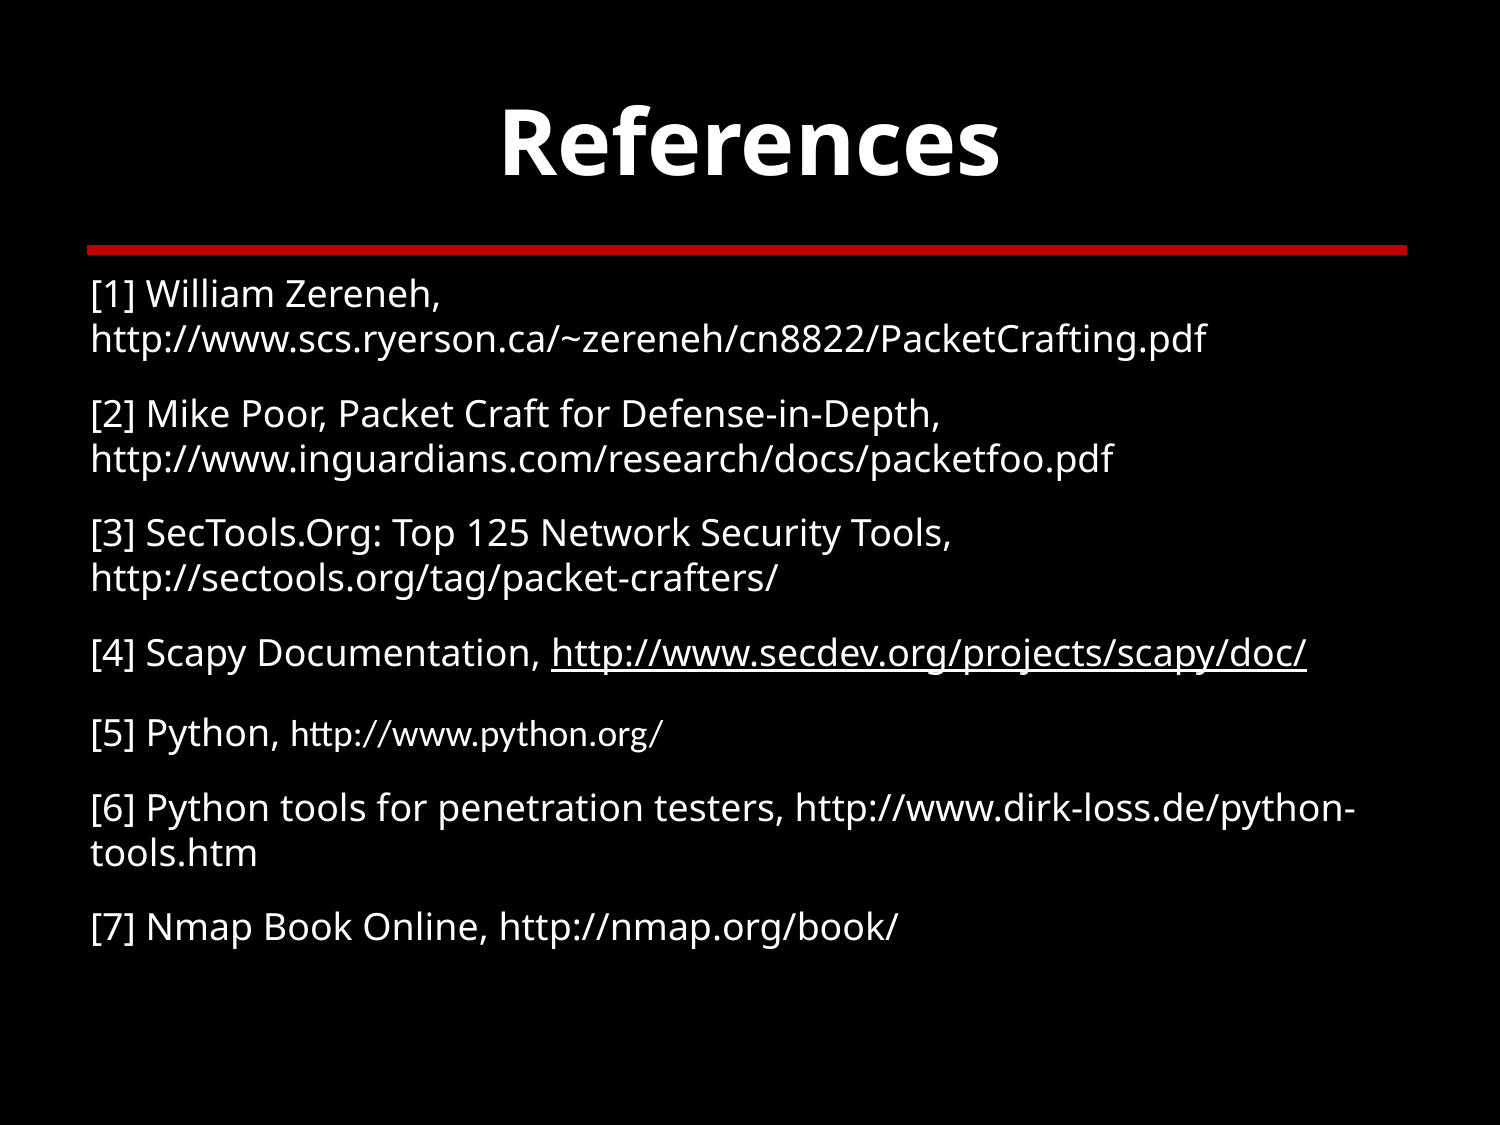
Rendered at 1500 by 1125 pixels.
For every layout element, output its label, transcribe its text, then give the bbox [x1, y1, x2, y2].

title References [75, 45, 1425, 233]
list [1] William Zereneh, http://www.scs.ryerson.ca/~zereneh/cn8822/PacketCrafting.pdf [2] Mike Poor, Packet Craft for Defense-in-Depth, http://www.inguardians.com/research/docs/packetfoo.pdf [3] SecTools.Org: Top 125 Network Security Tools, http://sectools.org/tag/packet-crafters/ [4] Scapy Documentation, http://www.secdev.org/projects/scapy/doc/ [5] Python, http://www.python.org/ [6] Python tools for penetration testers, http://www.dirk-loss.de/python-tools.htm [7] Nmap Book Online, http://nmap.org/book/ [75, 262, 1425, 1005]
